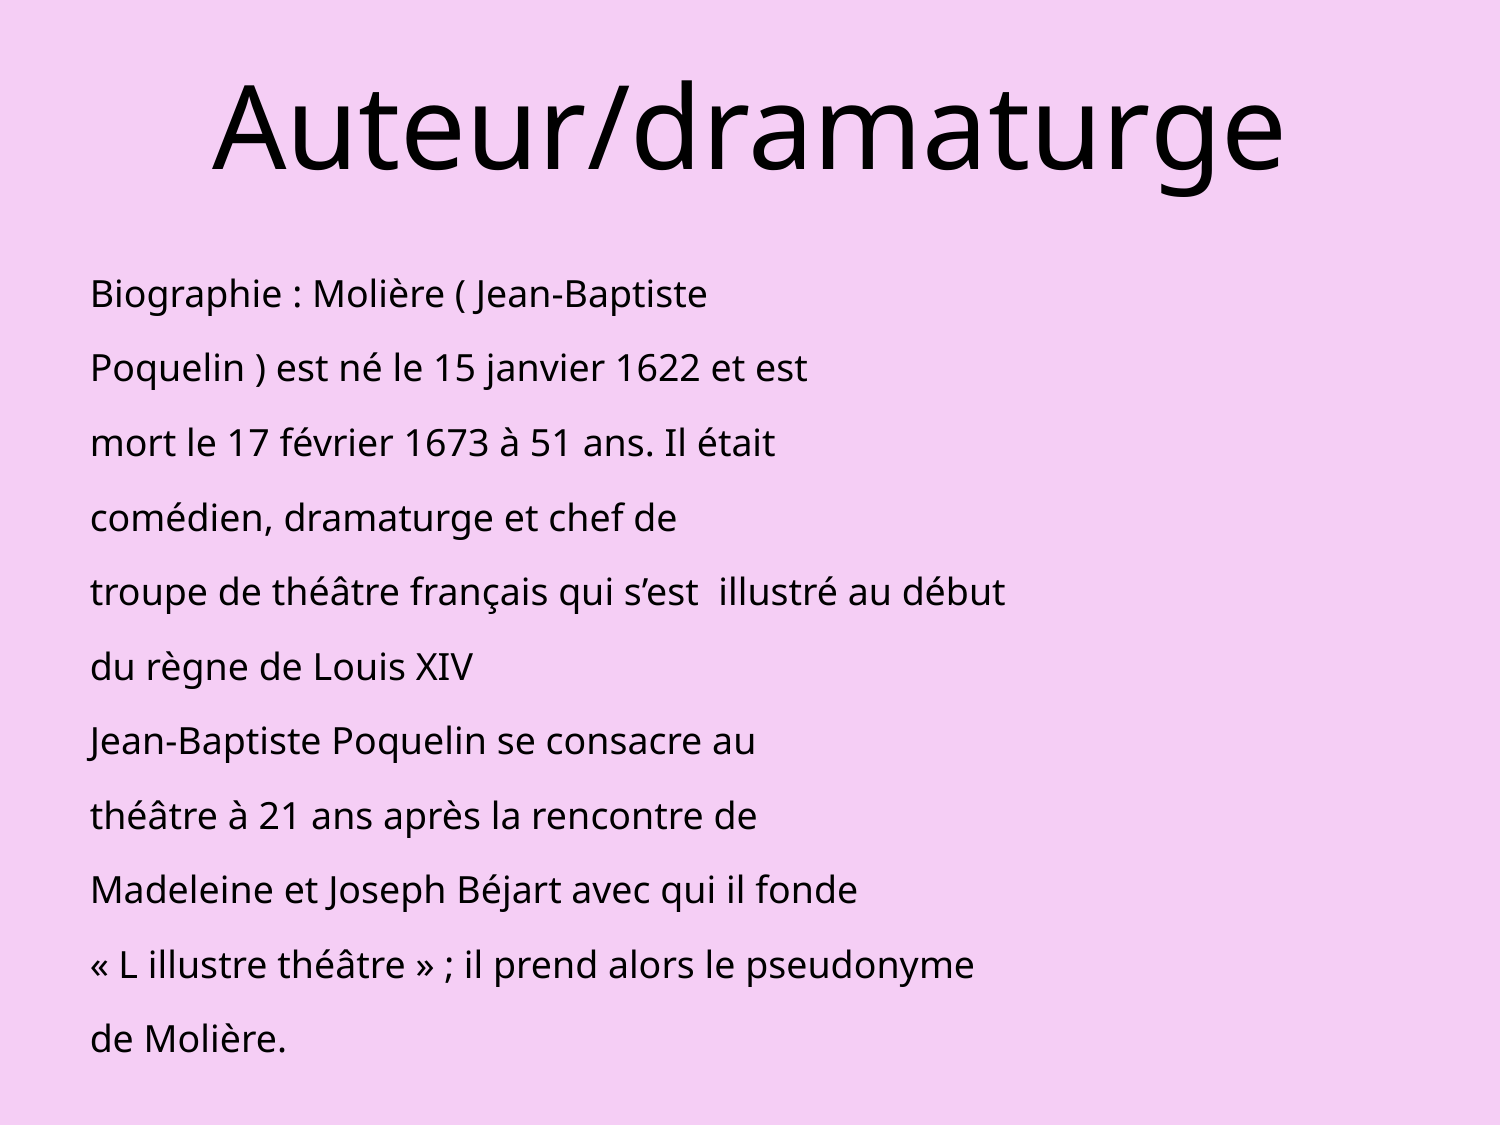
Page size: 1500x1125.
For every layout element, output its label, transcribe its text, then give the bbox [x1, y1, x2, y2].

list Biographie : Molière ( Jean-Baptiste Poquelin ) est né le 15 janvier 1622 et est mort le 17 février 1673 à 51 ans. Il était comédien, dramaturge et chef de troupe de théâtre français qui s’est illustré au début du règne de Louis XIV Jean-Baptiste Poquelin se consacre au théâtre à 21 ans après la rencontre de Madeleine et Joseph Béjart avec qui il fonde « L illustre théâtre » ; il prend alors le pseudonyme de Molière. [75, 262, 1425, 1087]
title Auteur/dramaturge [75, 45, 1425, 233]
